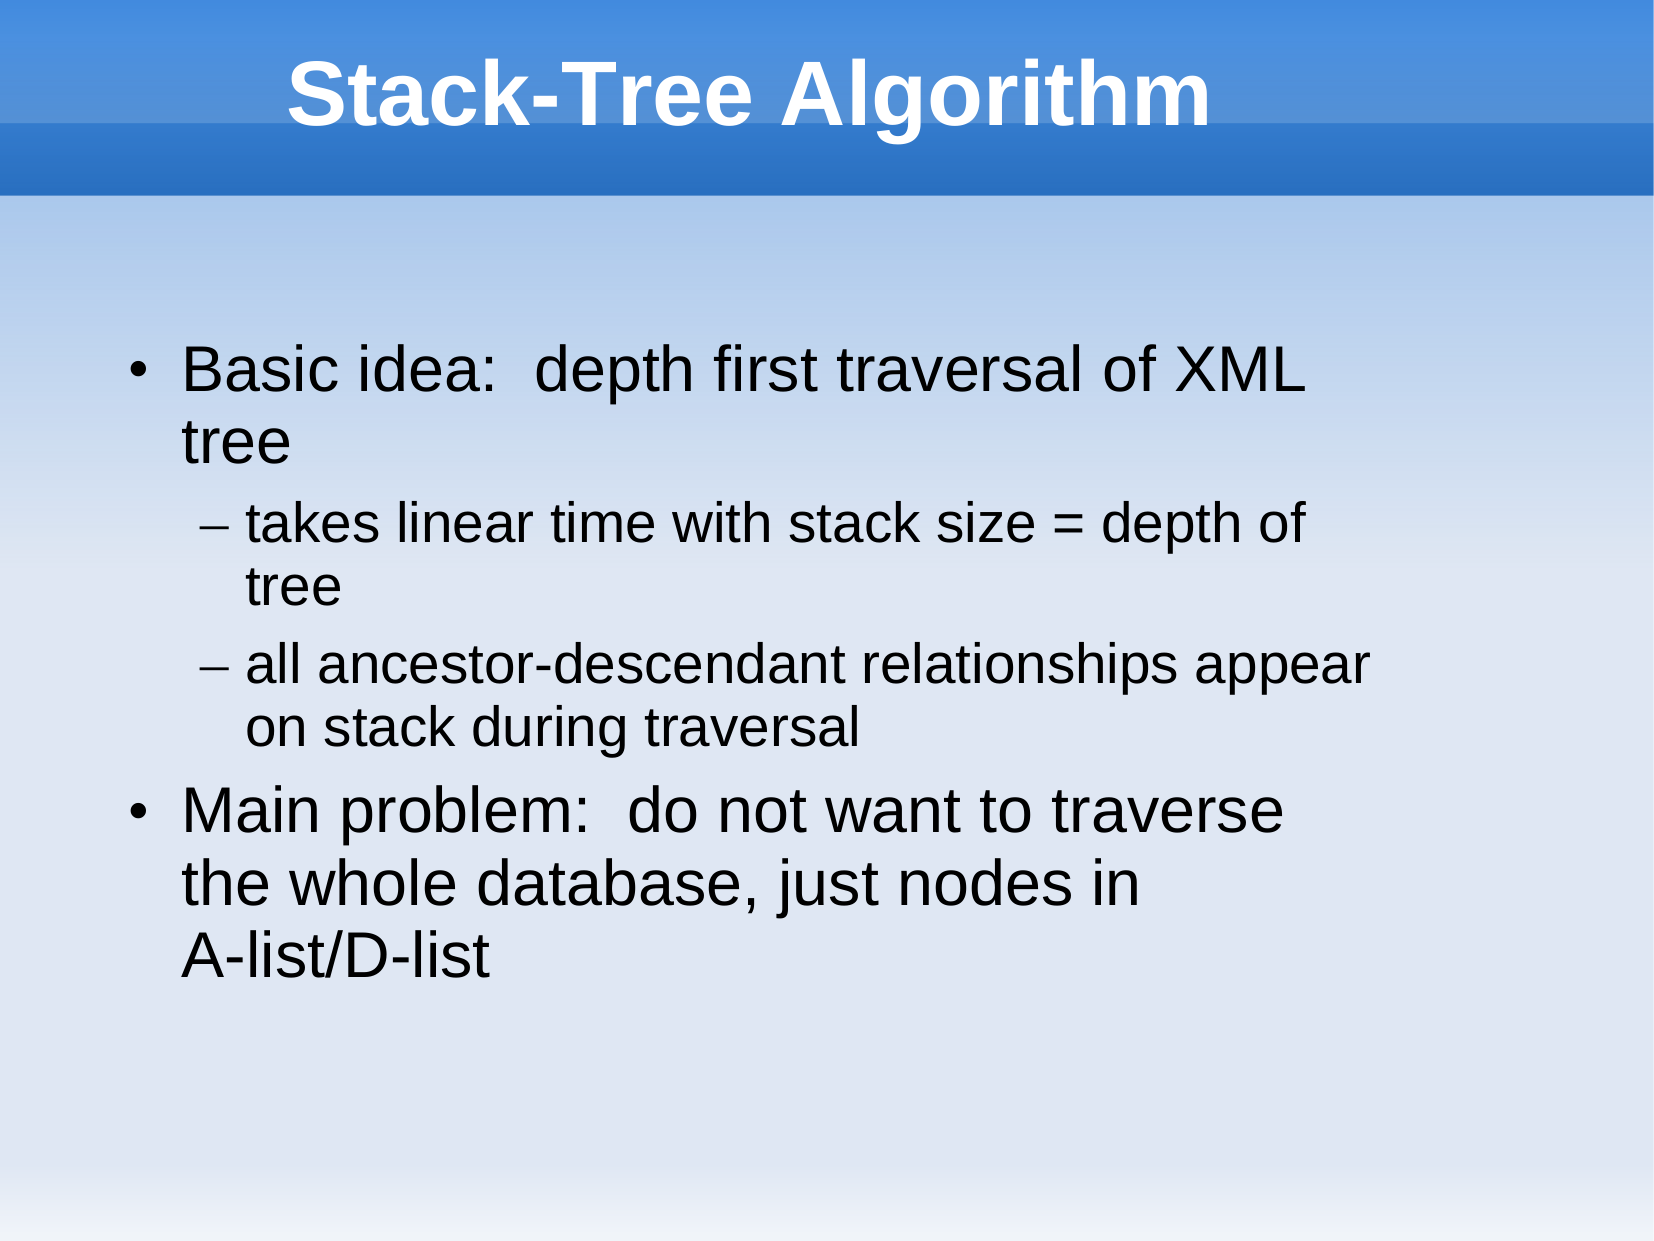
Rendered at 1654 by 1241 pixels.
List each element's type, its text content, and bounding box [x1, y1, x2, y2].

title Stack-Tree Algorithm [112, 0, 1388, 188]
picture [0, 0, 1654, 1241]
list Basic idea: depth first traversal of XML tree takes linear time with stack size = depth of tree all ancestor-descendant relationships appear on stack during traversal Main problem: do not want to traverse the whole database, just nodes in A-list/D-list [112, 324, 1388, 1000]
